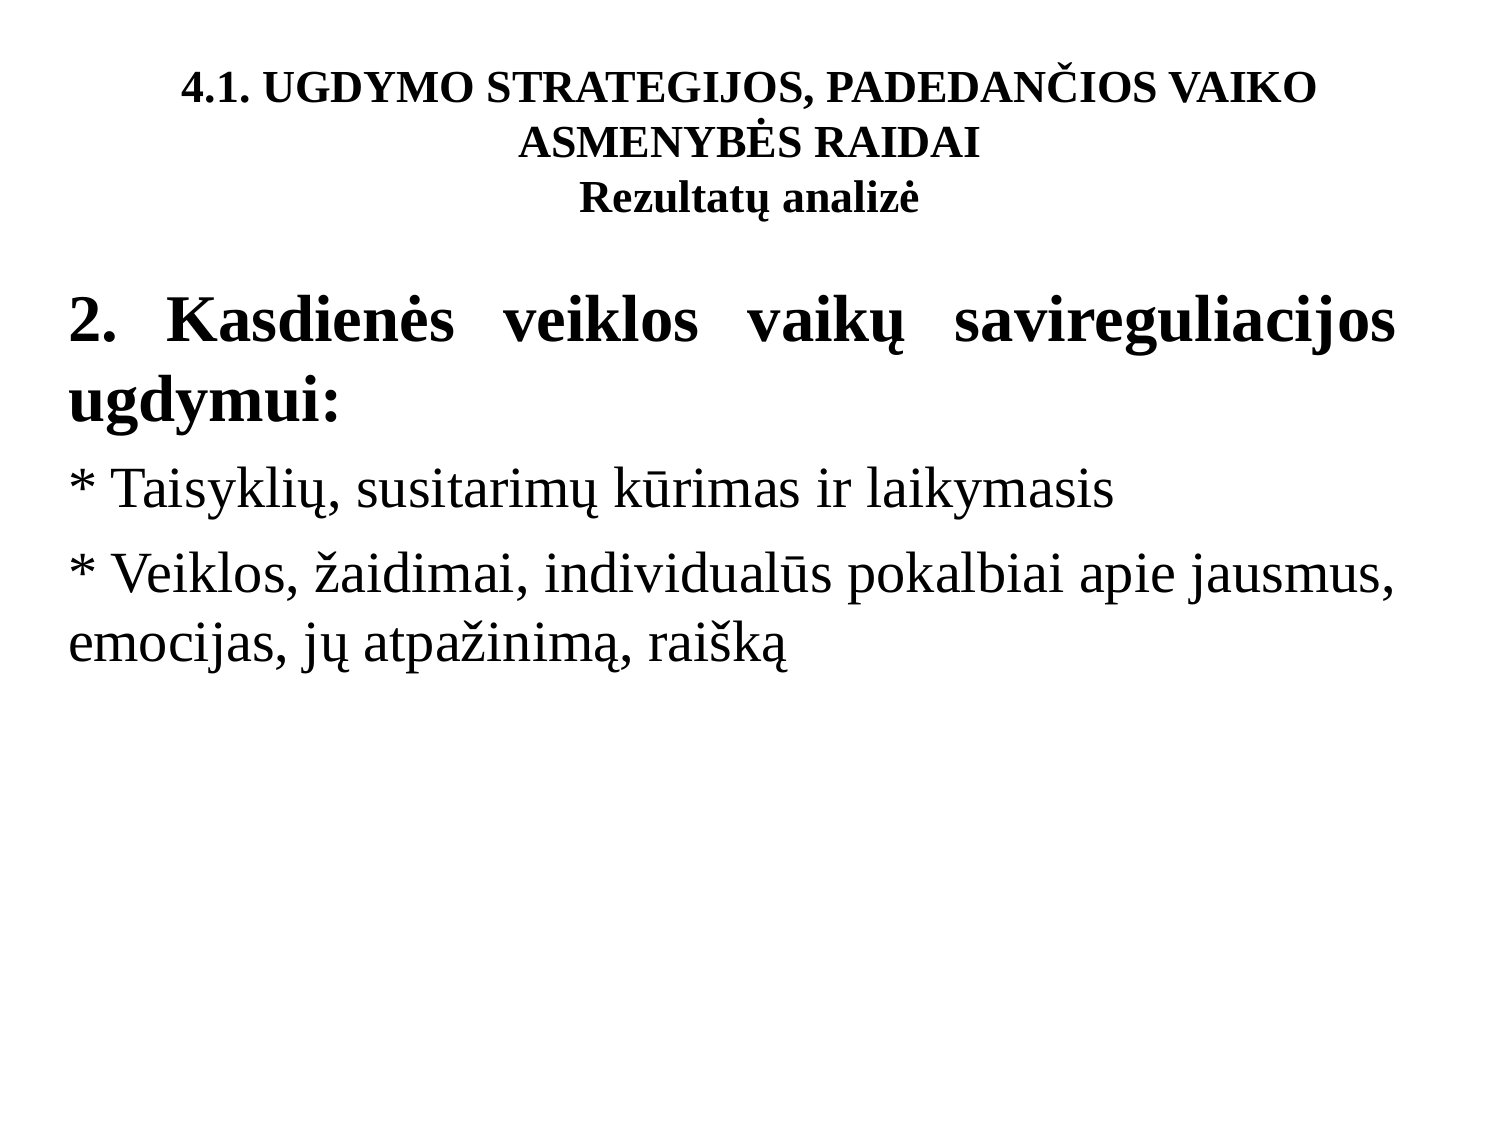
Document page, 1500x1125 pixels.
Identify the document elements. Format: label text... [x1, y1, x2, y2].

list 2. Kasdienės veiklos vaikų savireguliacijos ugdymui: * Taisyklių, susitarimų kūrimas ir laikymasis * Veiklos, žaidimai, individualūs pokalbiai apie jausmus, emocijas, jų atpažinimą, raišką [53, 267, 1500, 1005]
title 4.1. UGDYMO STRATEGIJOS, PADEDANČIOS VAIKO ASMENYBĖS RAIDAI Rezultatų analizė [75, 45, 1426, 233]
